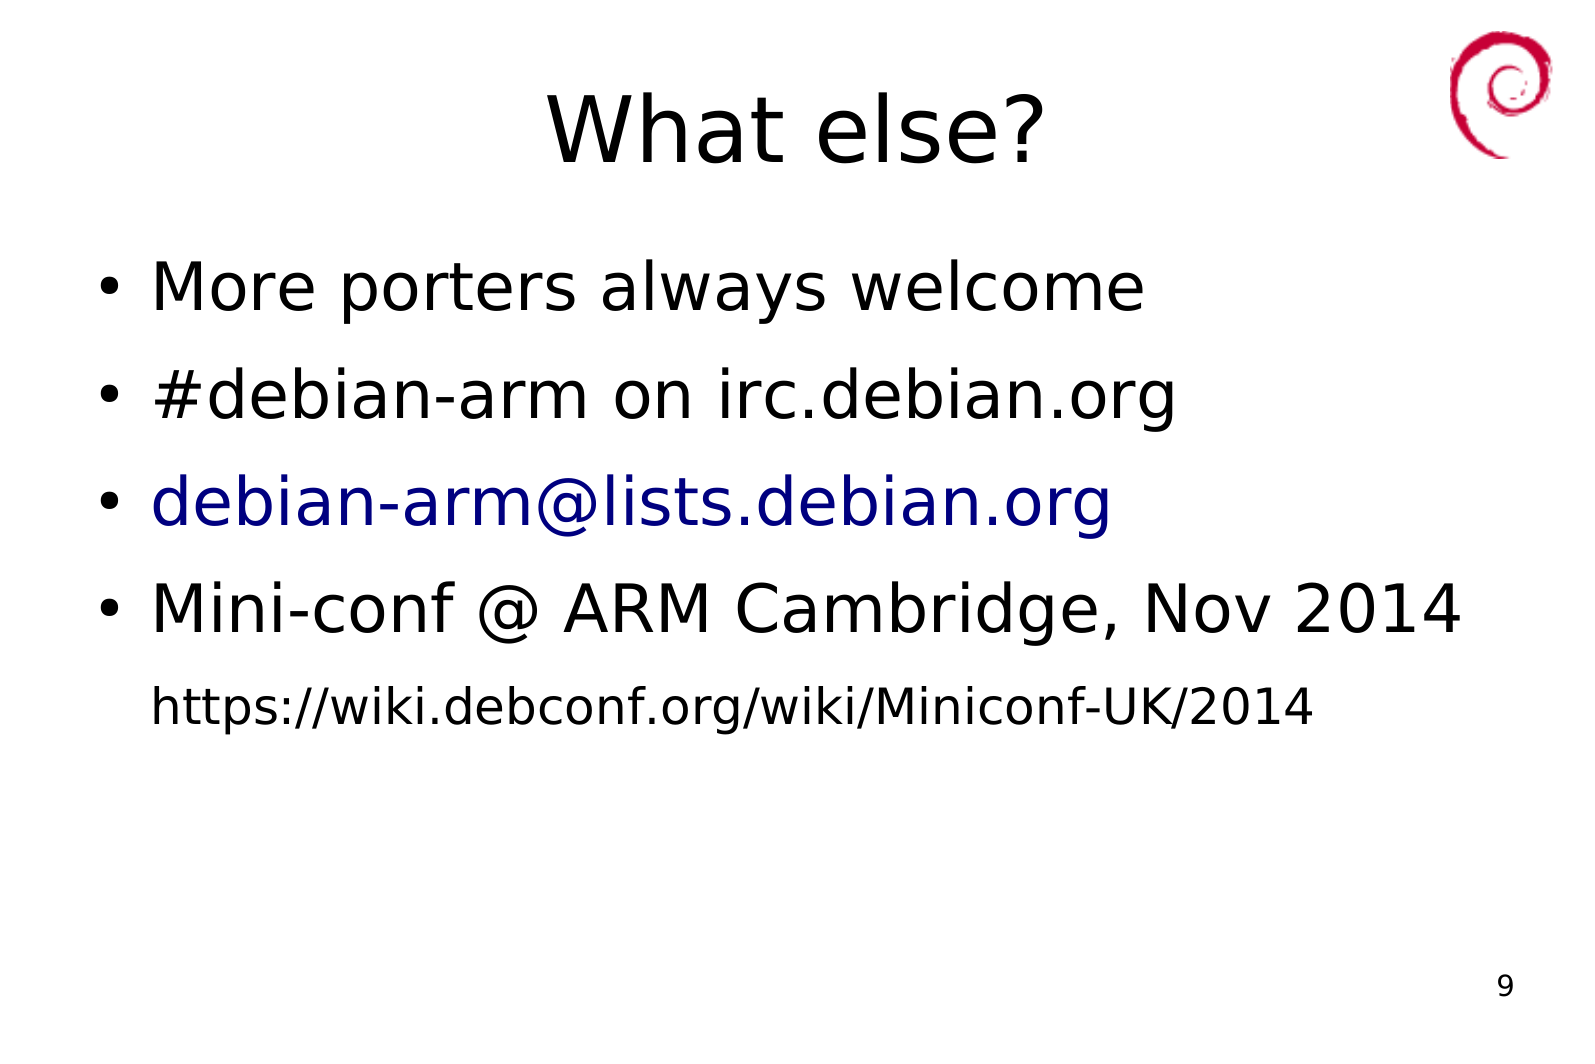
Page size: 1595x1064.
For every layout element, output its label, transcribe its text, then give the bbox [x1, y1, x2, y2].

title What else? [79, 49, 1515, 213]
picture [1450, 31, 1555, 159]
list More porters always welcome #debian-arm on irc.debian.org debian-arm@lists.debian.org Mini-conf @ ARM Cambridge, Nov 2014 https://wiki.debconf.org/wiki/Miniconf-UK/2014 [79, 248, 1515, 936]
